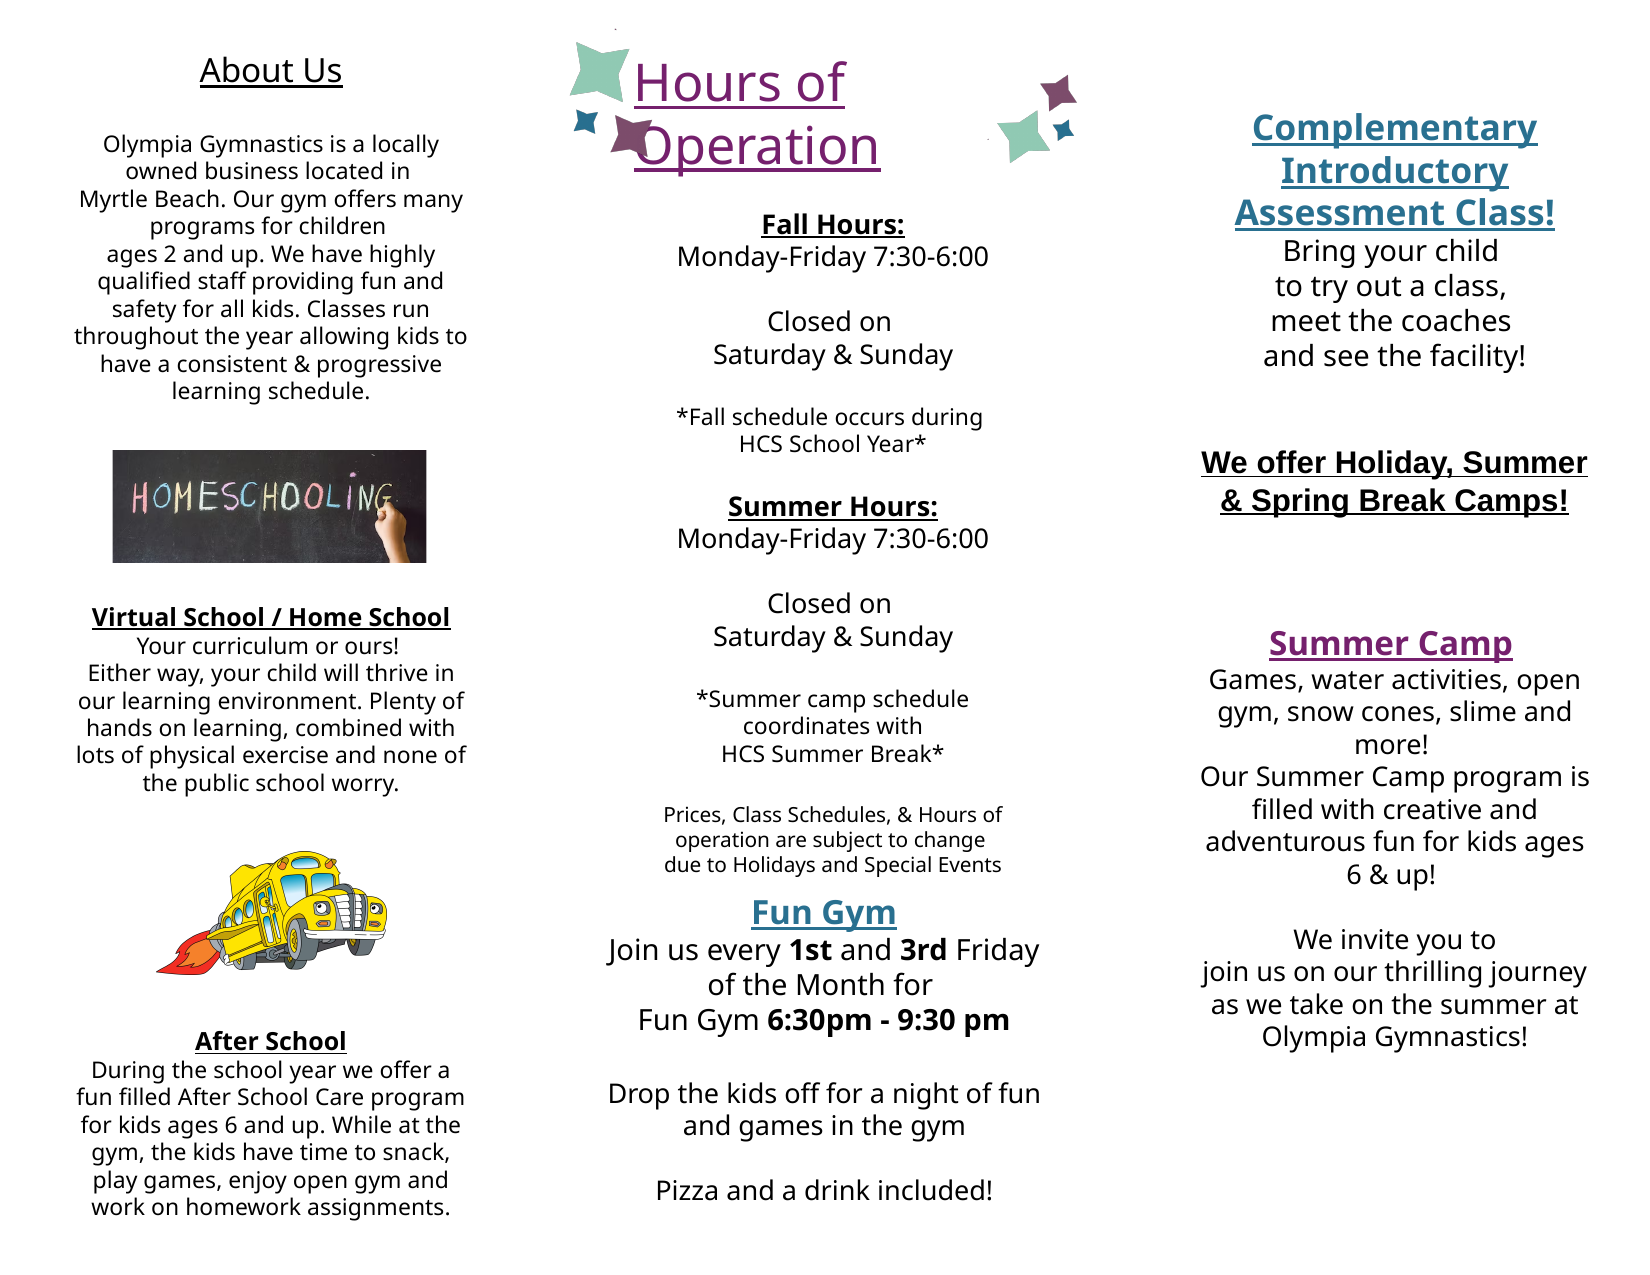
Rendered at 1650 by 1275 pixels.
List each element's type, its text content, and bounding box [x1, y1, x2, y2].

picture [112, 450, 427, 563]
text_box Fun Gym Join us every 1st and 3rd Friday of the Month for Fun Gym 6:30pm - 9:30 pm Drop the kids off for a night of fun and games in the gym Pizza and a drink included! [587, 876, 1062, 1241]
text_box Complementary Introductory Assessment Class! Bring your child to try out a class, meet the coaches and see the facility! We offer Holiday, Summer & Spring Break Camps! Summer Camp Games, water activities, open gym, snow cones, slime and more! Our Summer Camp program is filled with creative and adventurous fun for kids ages 6 & up! We invite you to join us on our thrilling journey as we take on the summer at Olympia Gymnastics! [1180, 90, 1609, 1229]
text_box About Us Olympia Gymnastics is a locally owned business located in Myrtle Beach. Our gym offers many programs for children ages 2 and up. We have highly qualified staff providing fun and safety for all kids. Classes run throughout the year allowing kids to have a consistent & progressive learning schedule. Virtual School / Home School Your curriculum or ours! Either way, your child will thrive in our learning environment. Plenty of hands on learning, combined with lots of physical exercise and none of the public school worry. After School During the school year we offer a fun filled After School Care program for kids ages 6 and up. While at the gym, the kids have time to snack, play games, enjoy open gym and work on homework assignments. [57, 34, 486, 1229]
picture [982, 55, 1097, 183]
text_box Hours of Operation Fall Hours: Monday-Friday 7:30-6:00 Closed on Saturday & Sunday *Fall schedule occurs during HCS School Year* Summer Hours: Monday-Friday 7:30-6:00 Closed on Saturday & Sunday *Summer camp schedule coordinates with HCS Summer Break* Prices, Class Schedules, & Hours of operation are subject to change due to Holidays and Special Events [618, 34, 1048, 836]
picture [156, 851, 387, 975]
picture [531, 17, 691, 183]
